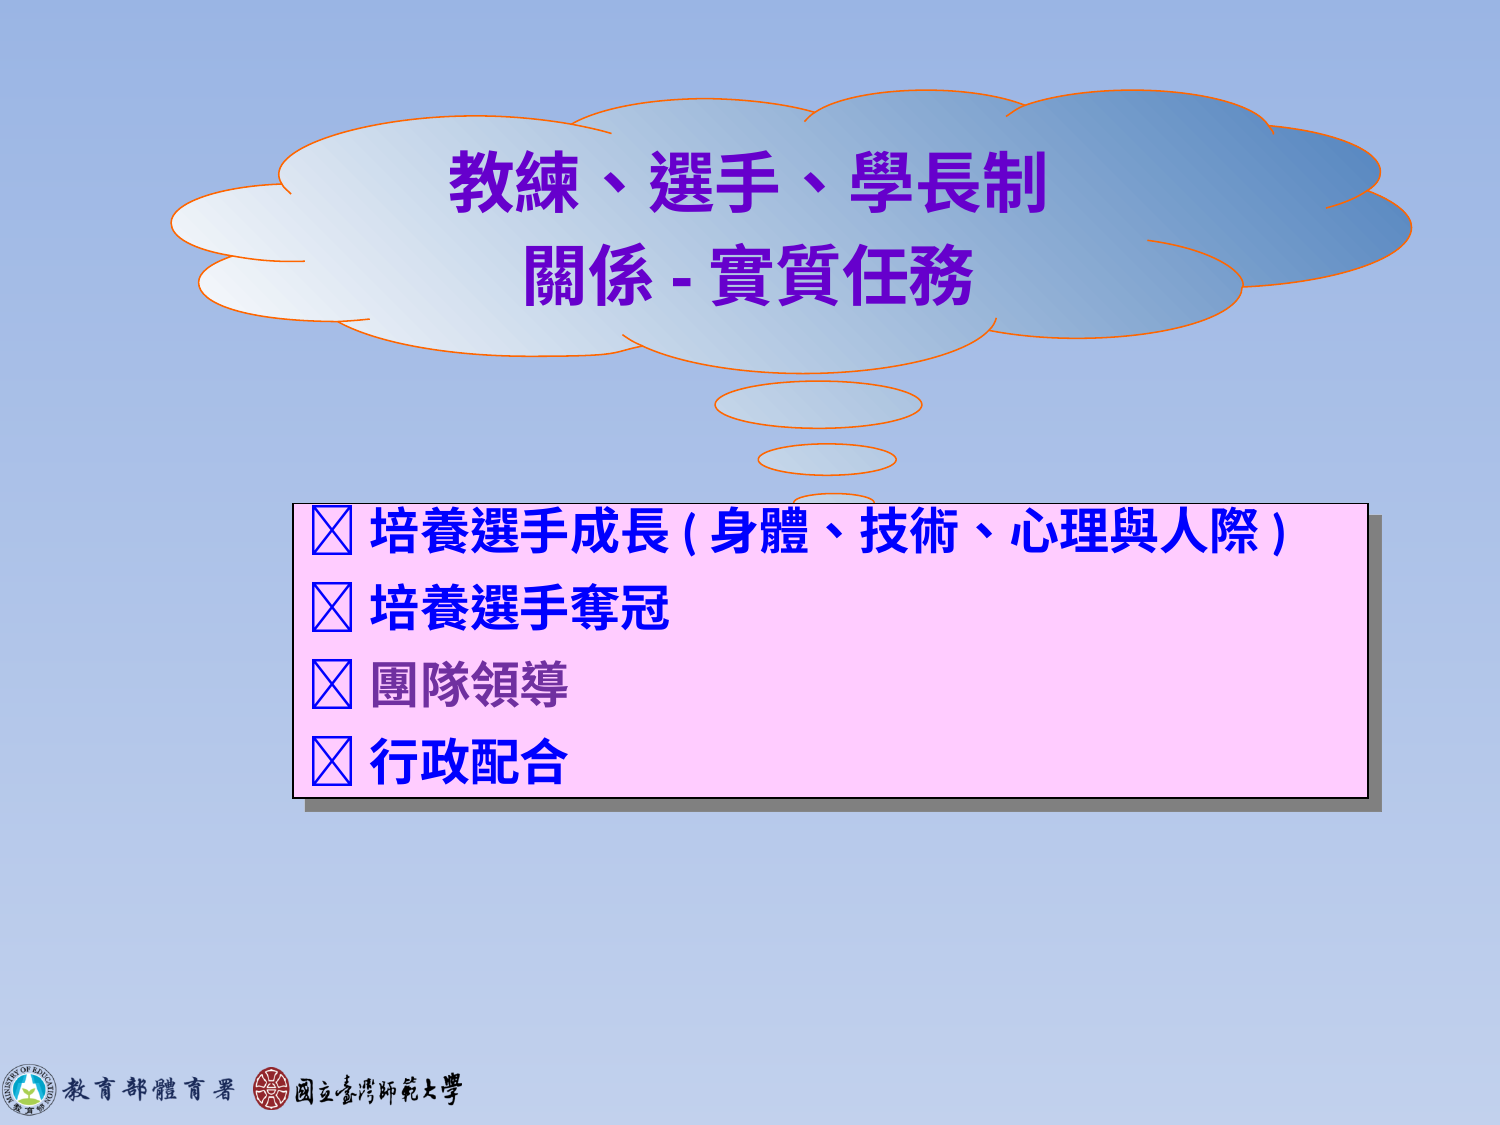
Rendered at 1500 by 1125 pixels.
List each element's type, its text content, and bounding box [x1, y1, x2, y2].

text_box 教練、選手、學長制 關係-實質任務 [715, 381, 922, 429]
text_box 教練、選手、學長制 關係-實質任務 [171, 90, 1412, 374]
text_box 教練、選手、學長制 關係-實質任務 [793, 493, 875, 503]
text_box 培養選手成長(身體、技術、心理與人際) 培養選手奪冠 團隊領導 行政配合 [293, 503, 1368, 798]
text_box 教練、選手、學長制 關係-實質任務 [758, 443, 897, 476]
